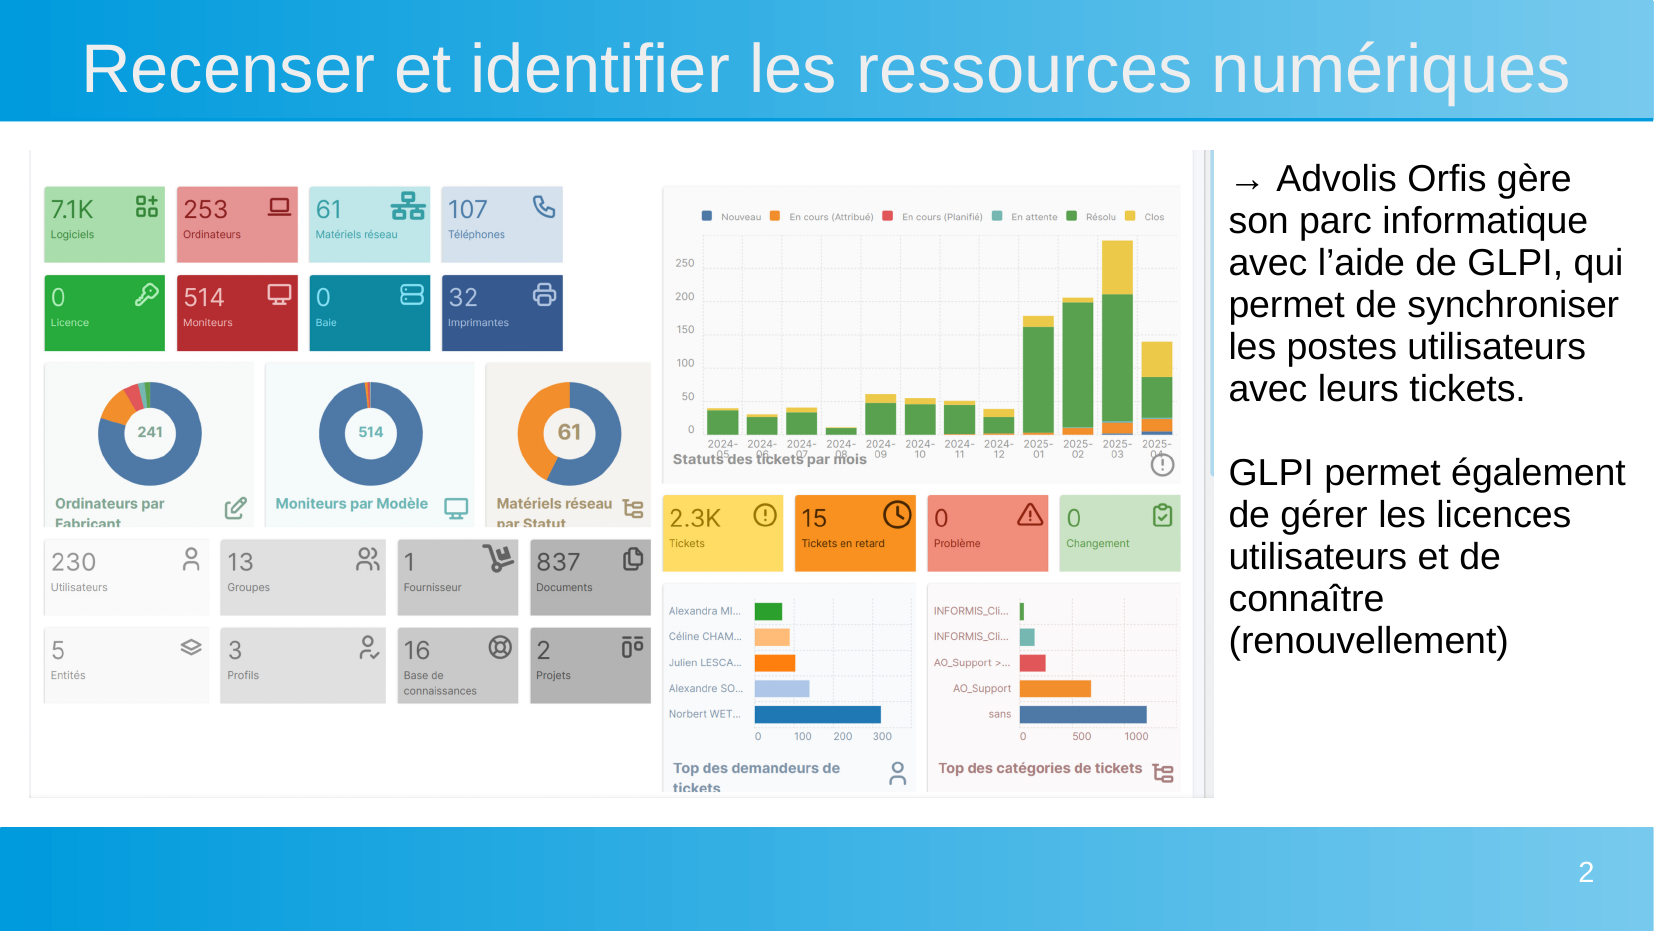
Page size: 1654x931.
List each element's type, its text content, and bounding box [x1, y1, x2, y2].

title Recenser et identifier les ressources numériques [59, 29, 1595, 108]
text_box → Advolis Orfis gère son parc informatique avec l’aide de GLPI, qui permet de synchroniser les postes utilisateurs avec leurs tickets. GLPI permet également de gérer les licences utilisateurs et de connaître (renouvellement) [1213, 150, 1654, 827]
picture [29, 150, 1213, 798]
